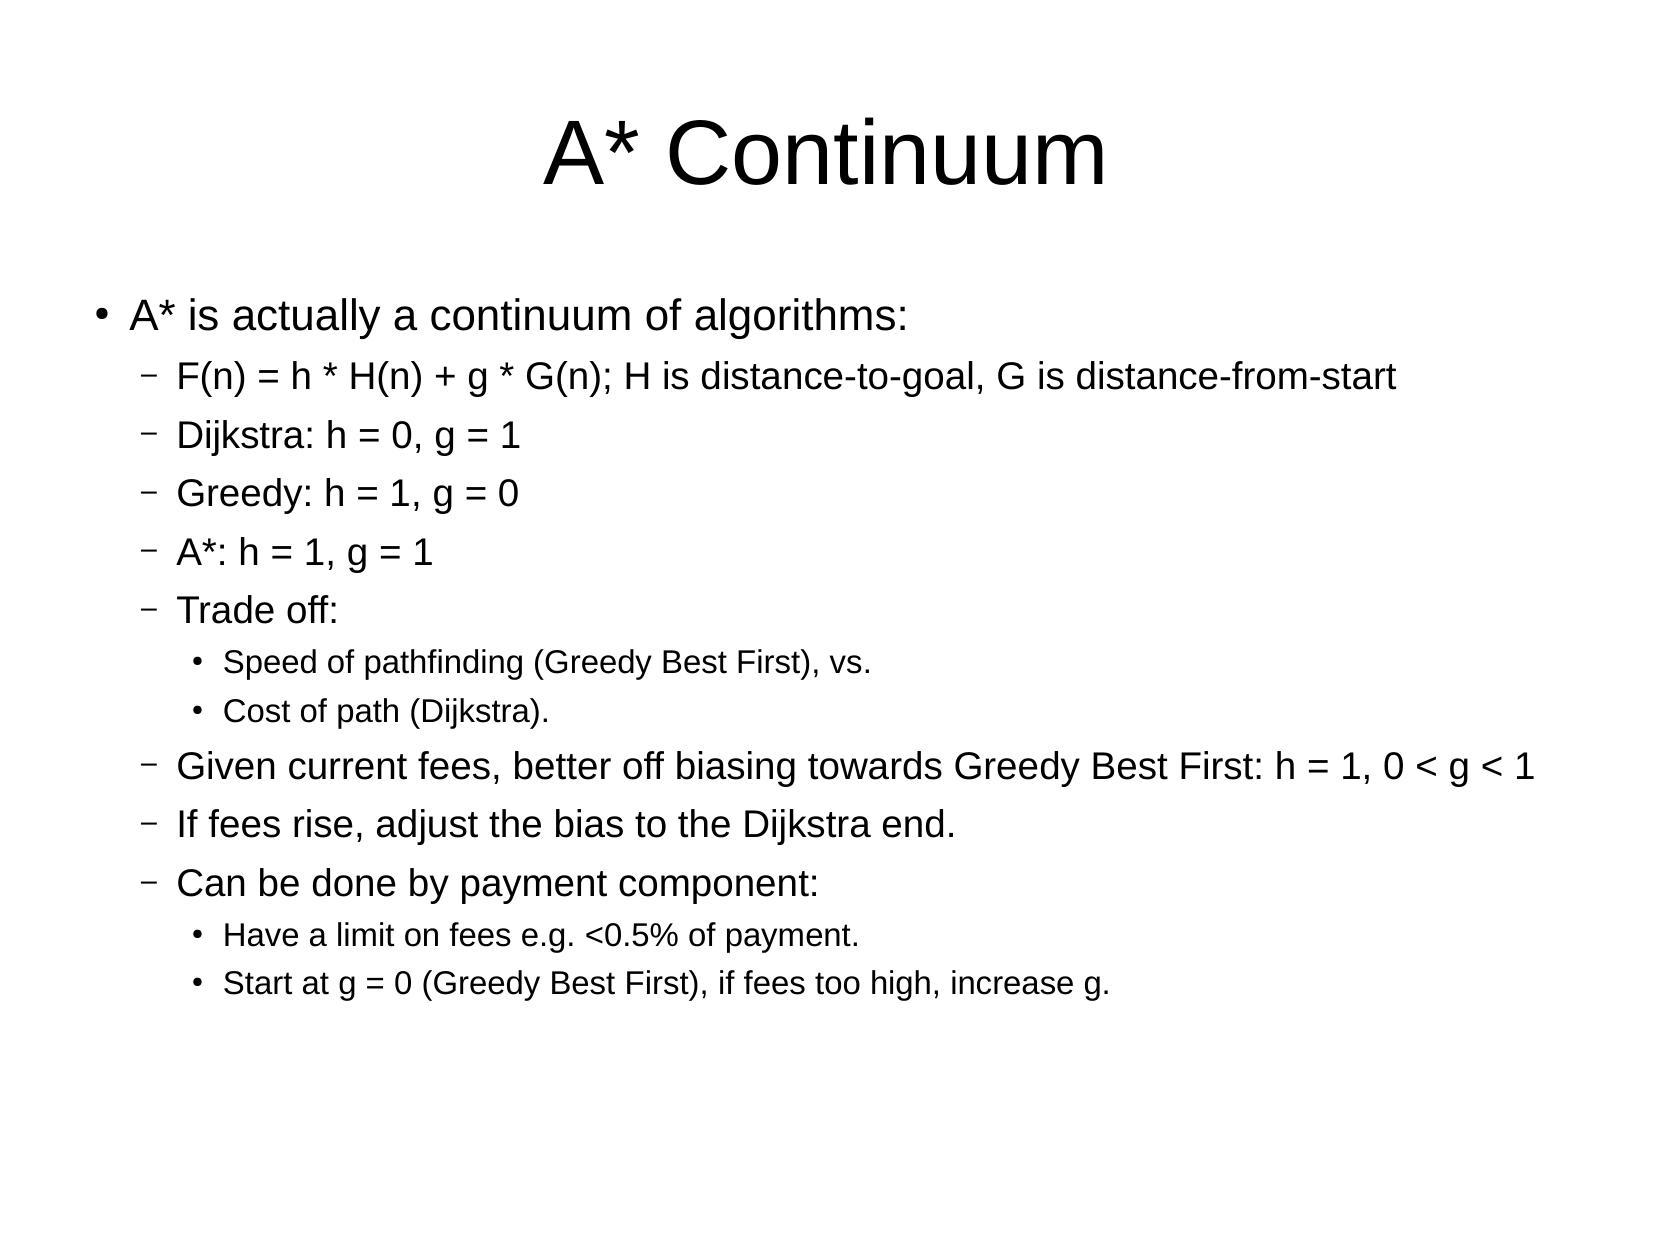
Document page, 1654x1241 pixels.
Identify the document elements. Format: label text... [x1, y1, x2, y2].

title A* Continuum [82, 49, 1571, 257]
list A* is actually a continuum of algorithms: F(n) = h * H(n) + g * G(n); H is distance-to-goal, G is distance-from-start Dijkstra: h = 0, g = 1 Greedy: h = 1, g = 0 A*: h = 1, g = 1 Trade off: Speed of pathfinding (Greedy Best First), vs. Cost of path (Dijkstra). Given current fees, better off biasing towards Greedy Best First: h = 1, 0 < g < 1 If fees rise, adjust the bias to the Dijkstra end. Can be done by payment component: Have a limit on fees e.g. <0.5% of payment. Start at g = 0 (Greedy Best First), if fees too high, increase g. [82, 290, 1571, 1010]
